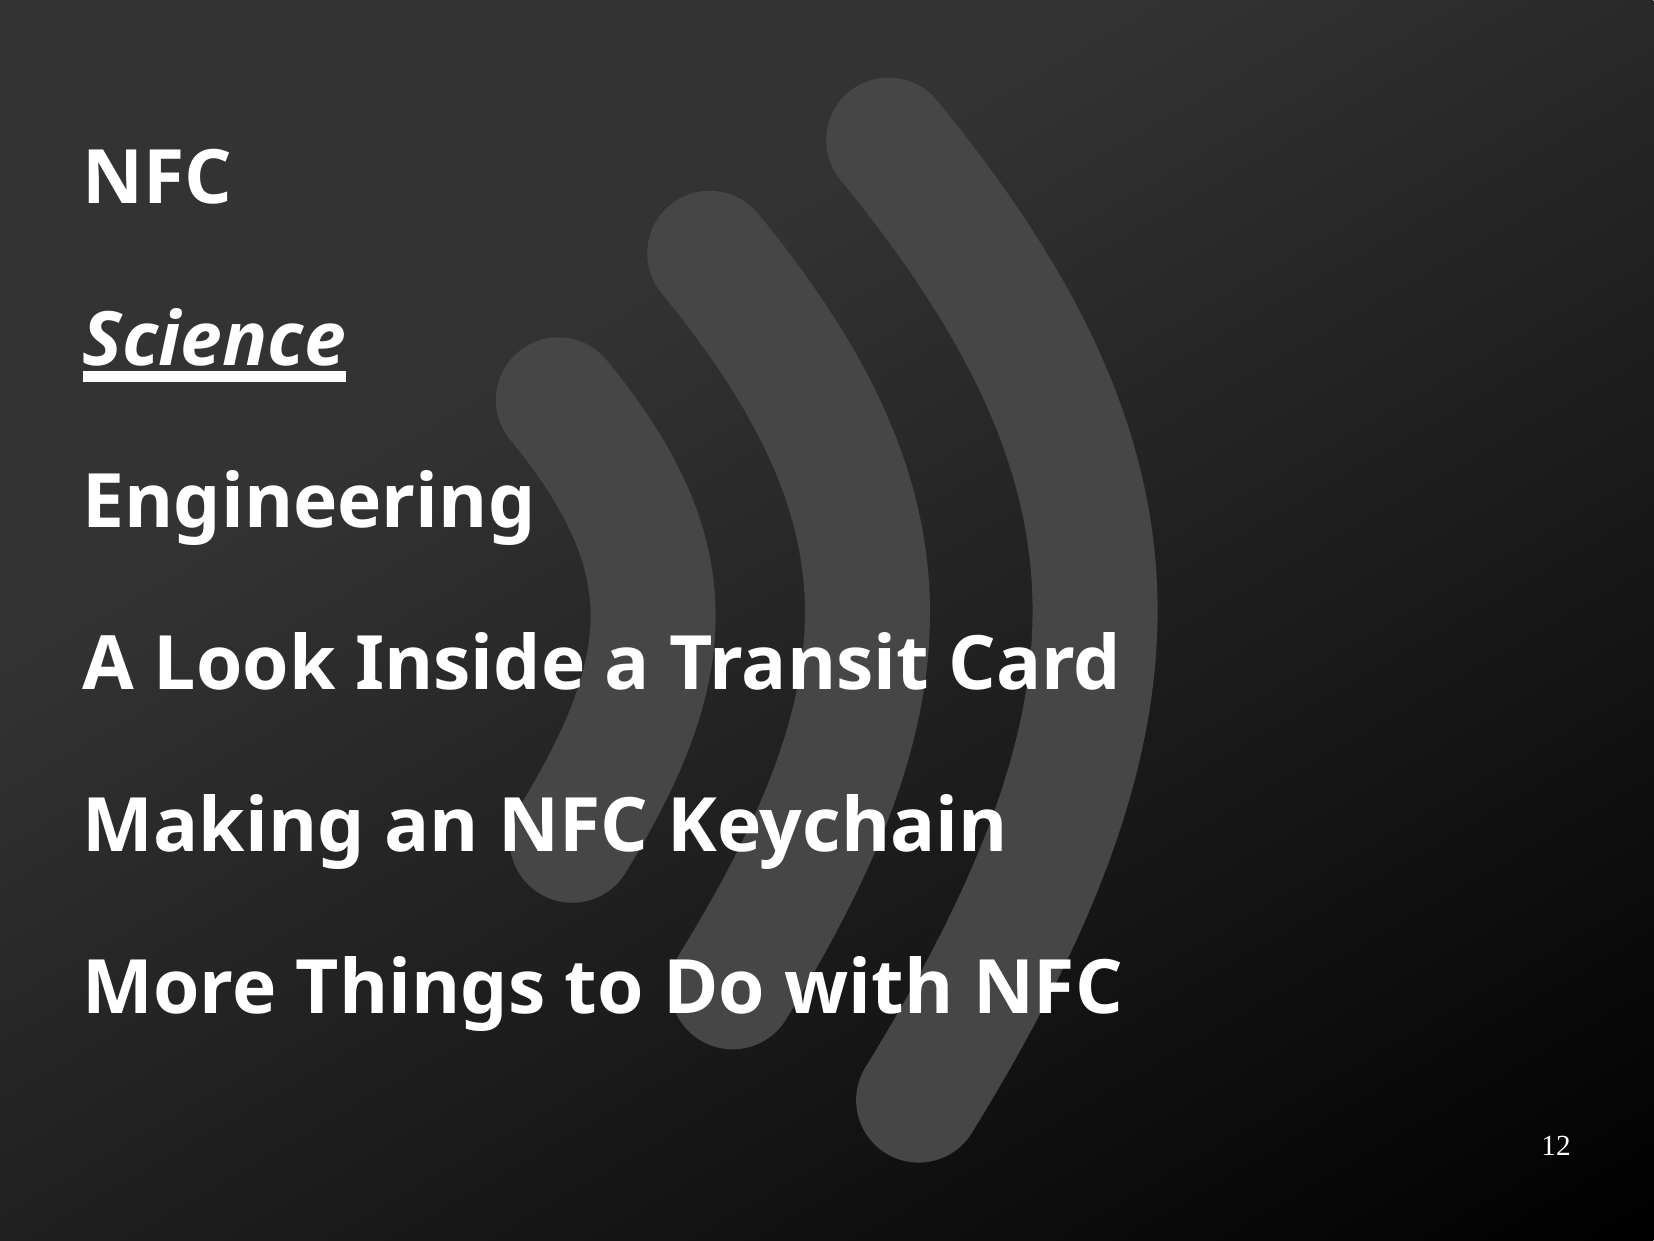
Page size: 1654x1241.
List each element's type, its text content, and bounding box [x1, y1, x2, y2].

subtitle NFC Science Engineering A Look Inside a Transit Card Making an NFC Keychain More Things to Do with NFC [82, 49, 1571, 1109]
